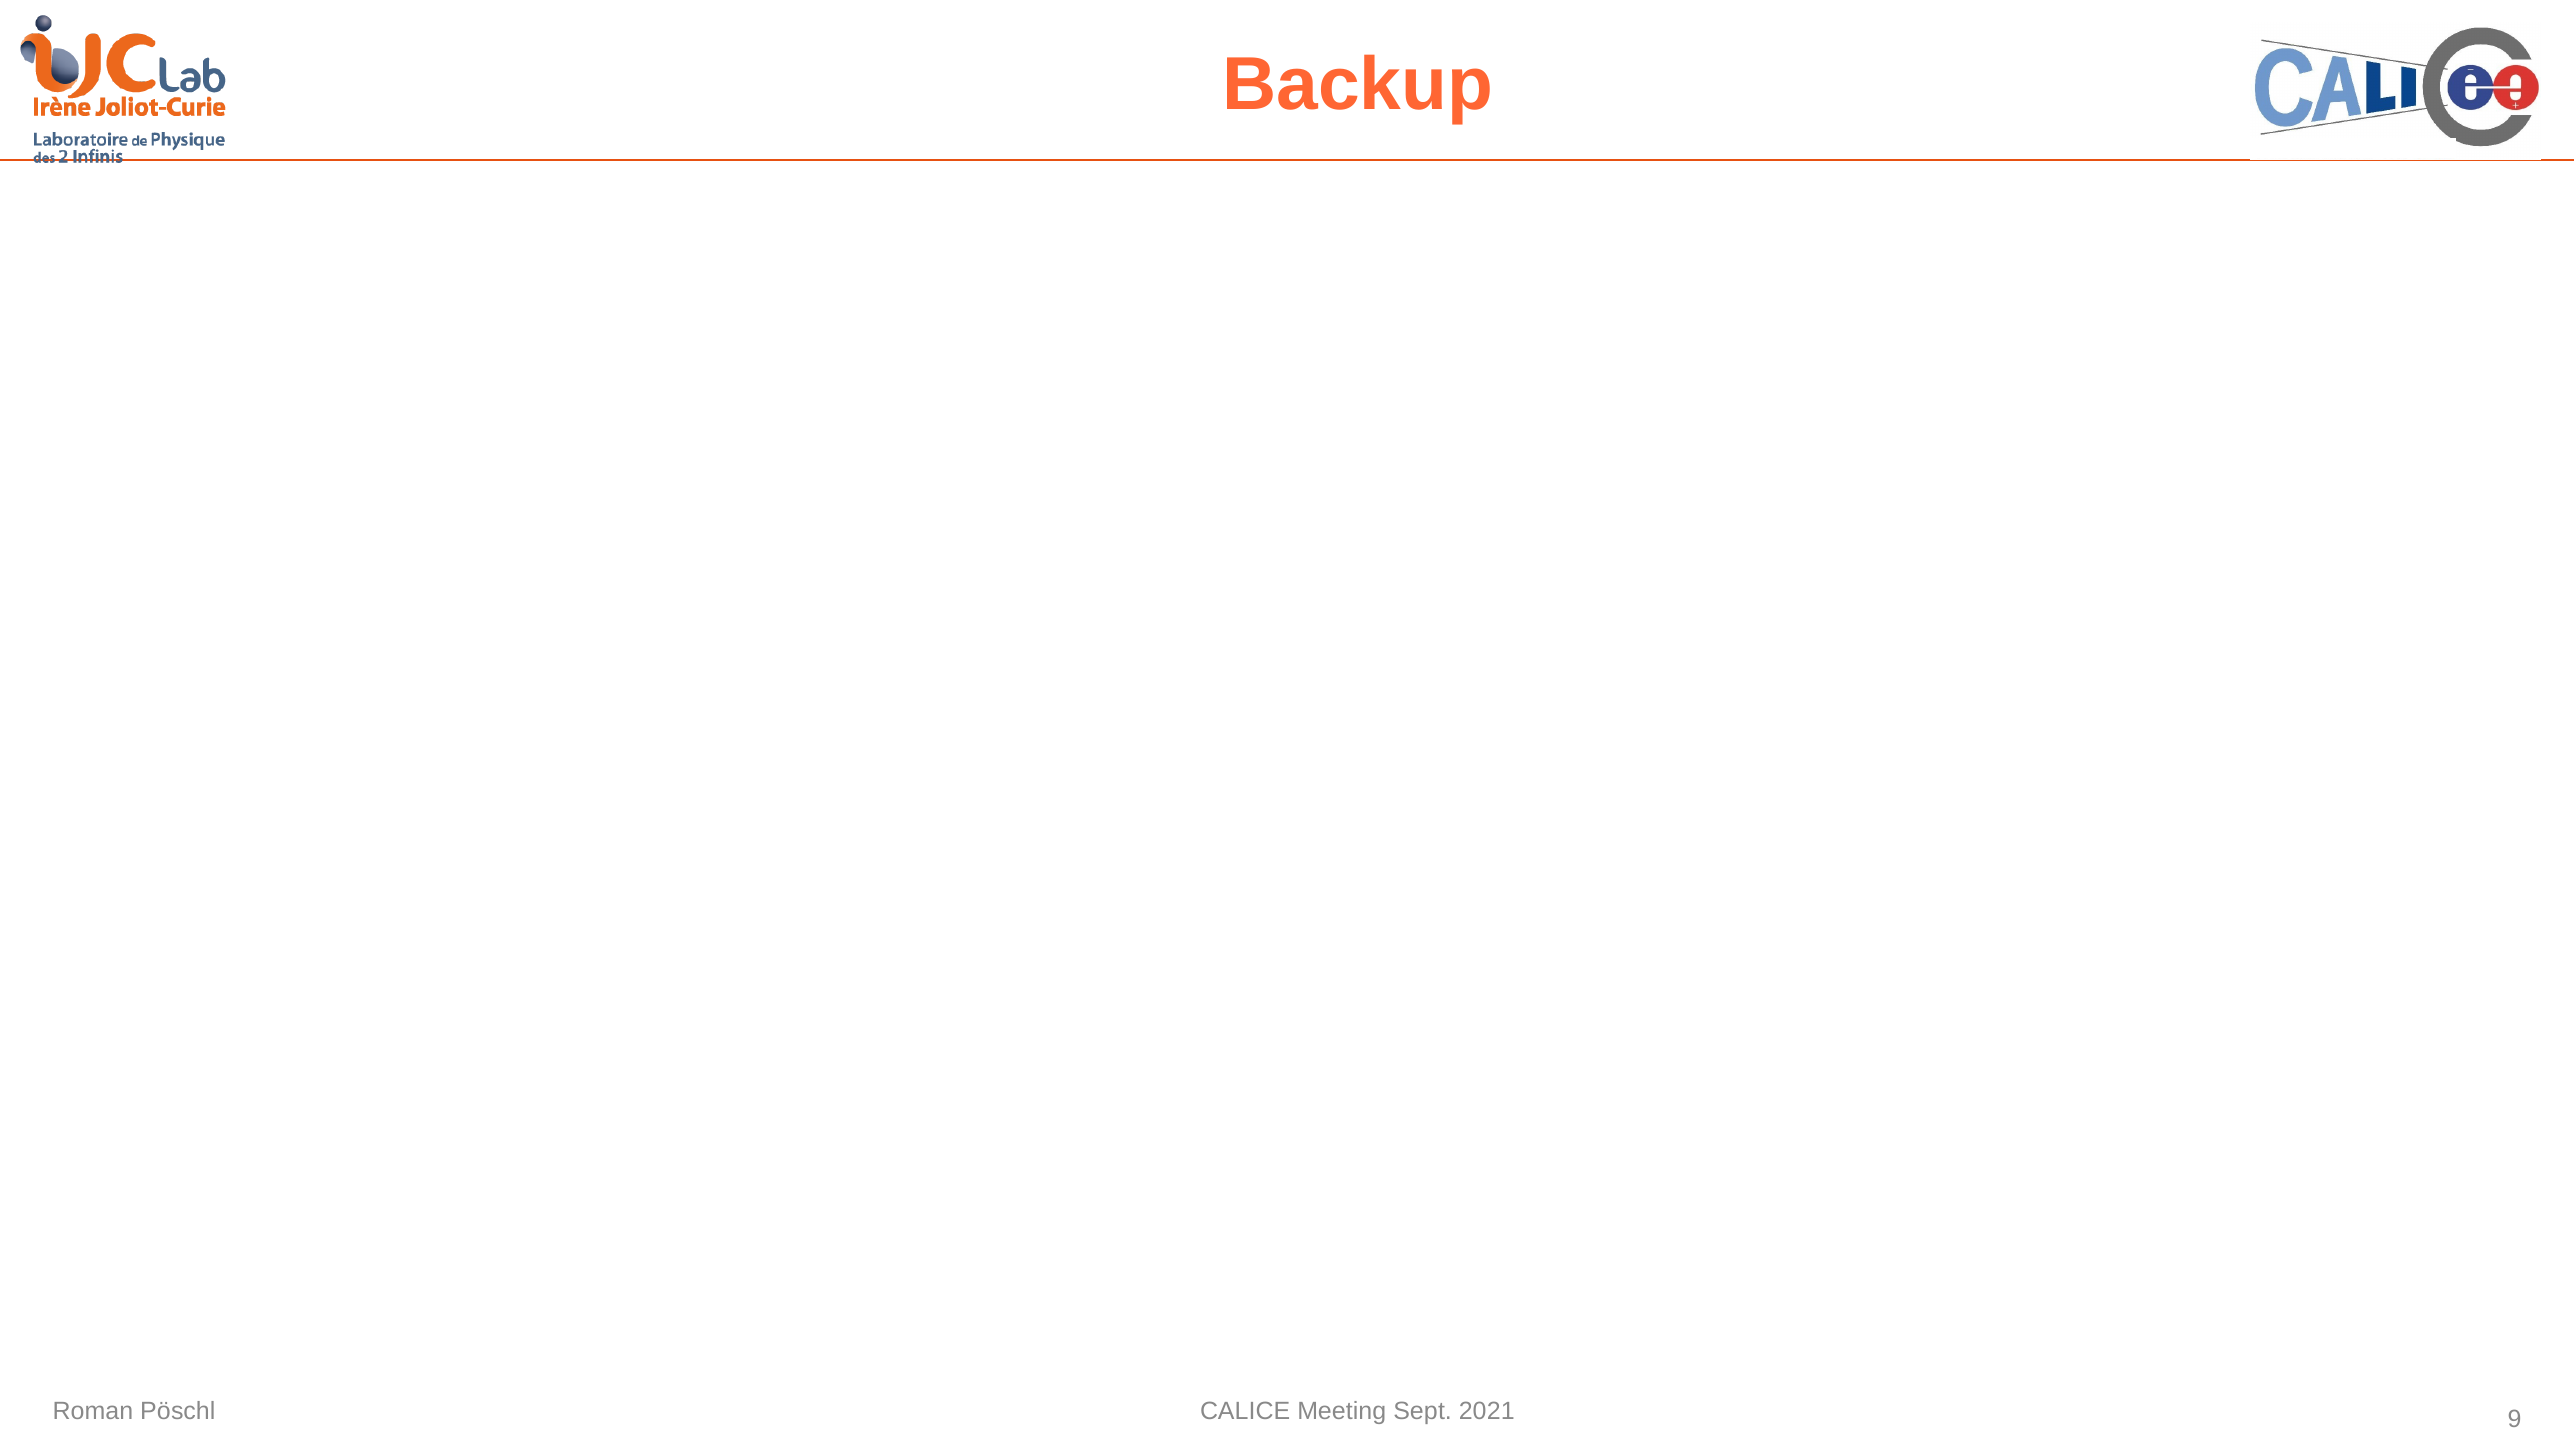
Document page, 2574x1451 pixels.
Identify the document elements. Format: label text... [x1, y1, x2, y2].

picture [4, 0, 241, 178]
title Backup [199, 34, 2517, 132]
picture [2250, 22, 2541, 160]
